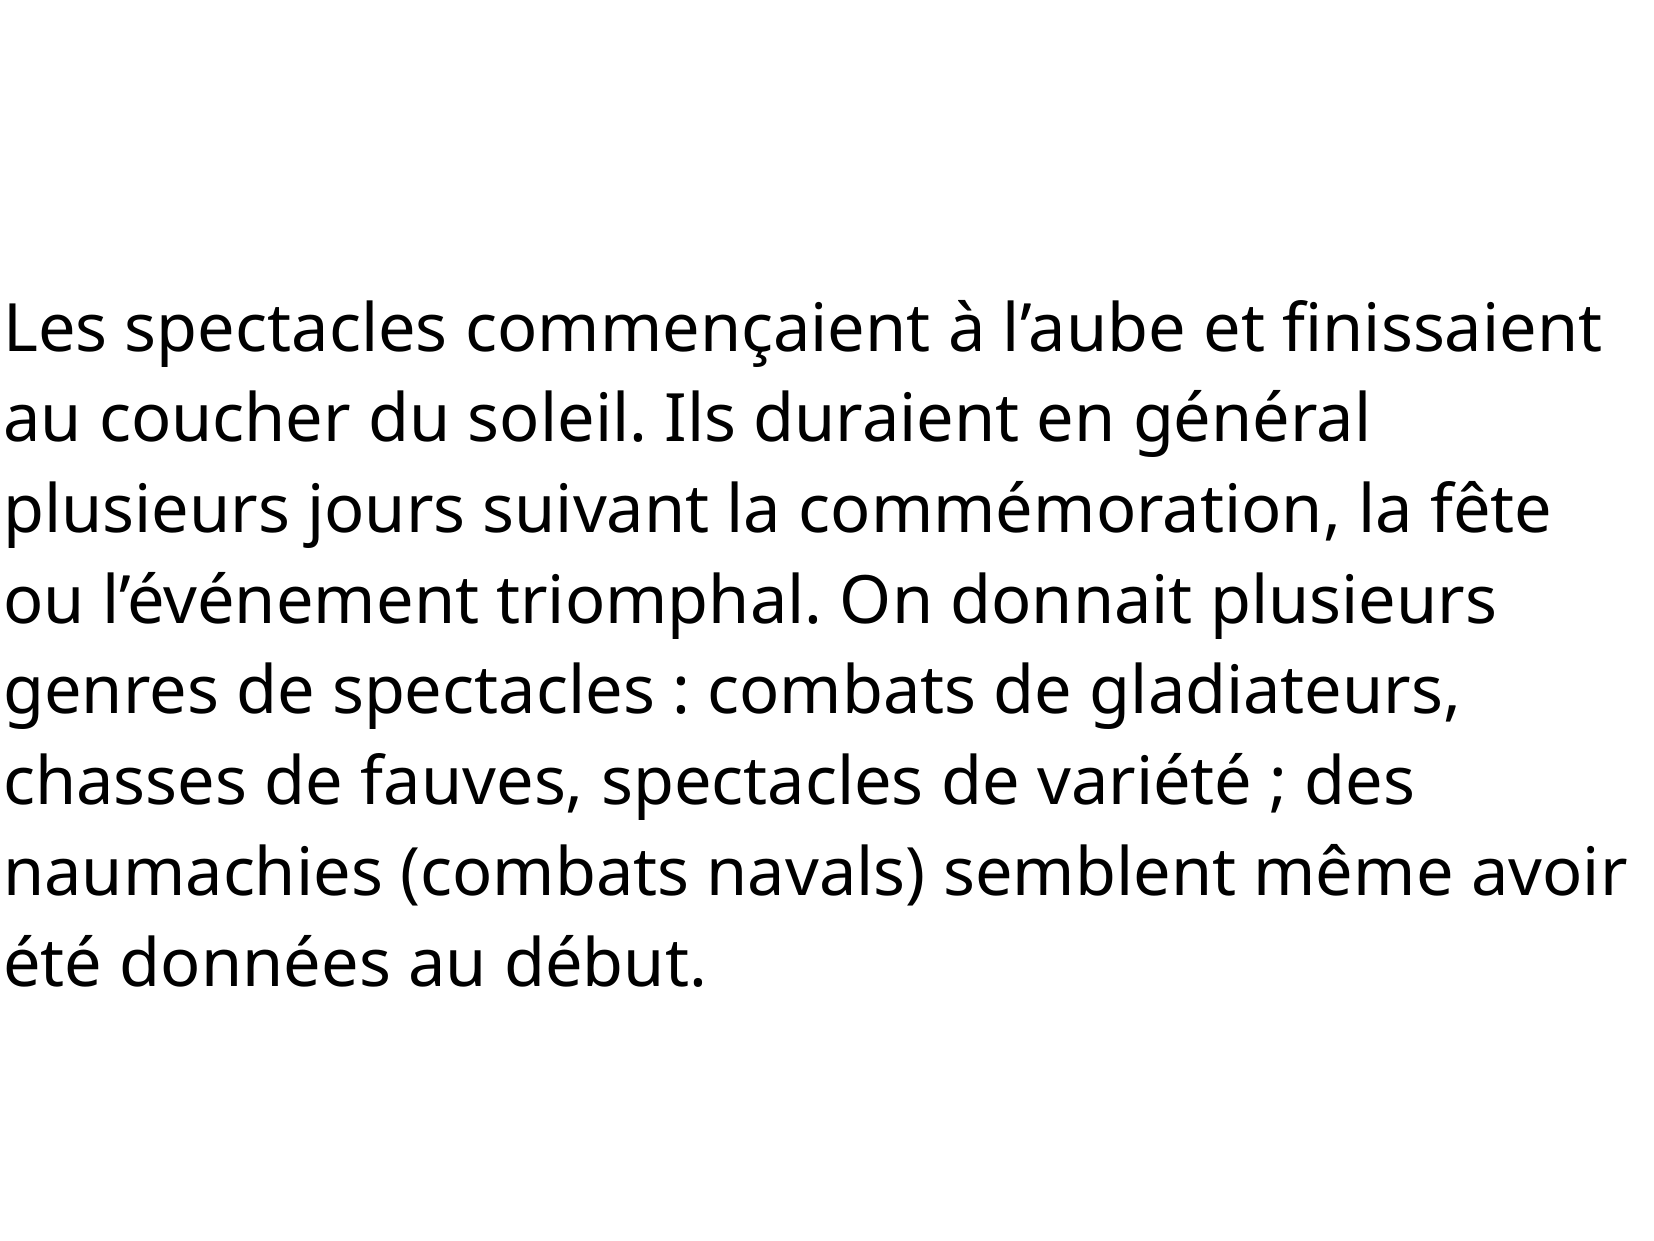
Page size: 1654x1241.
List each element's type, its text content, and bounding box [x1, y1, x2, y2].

text_box Les spectacles commençaient à l’aube et finissaient au coucher du soleil. Ils duraient en général plusieurs jours suivant la commémoration, la fête ou l’événement triomphal. On donnait plusieurs genres de spectacles : combats de gladiateurs, chasses de fauves, spectacles de variété ; des naumachies (combats navals) semblent même avoir été données au début. [0, 0, 1654, 1038]
